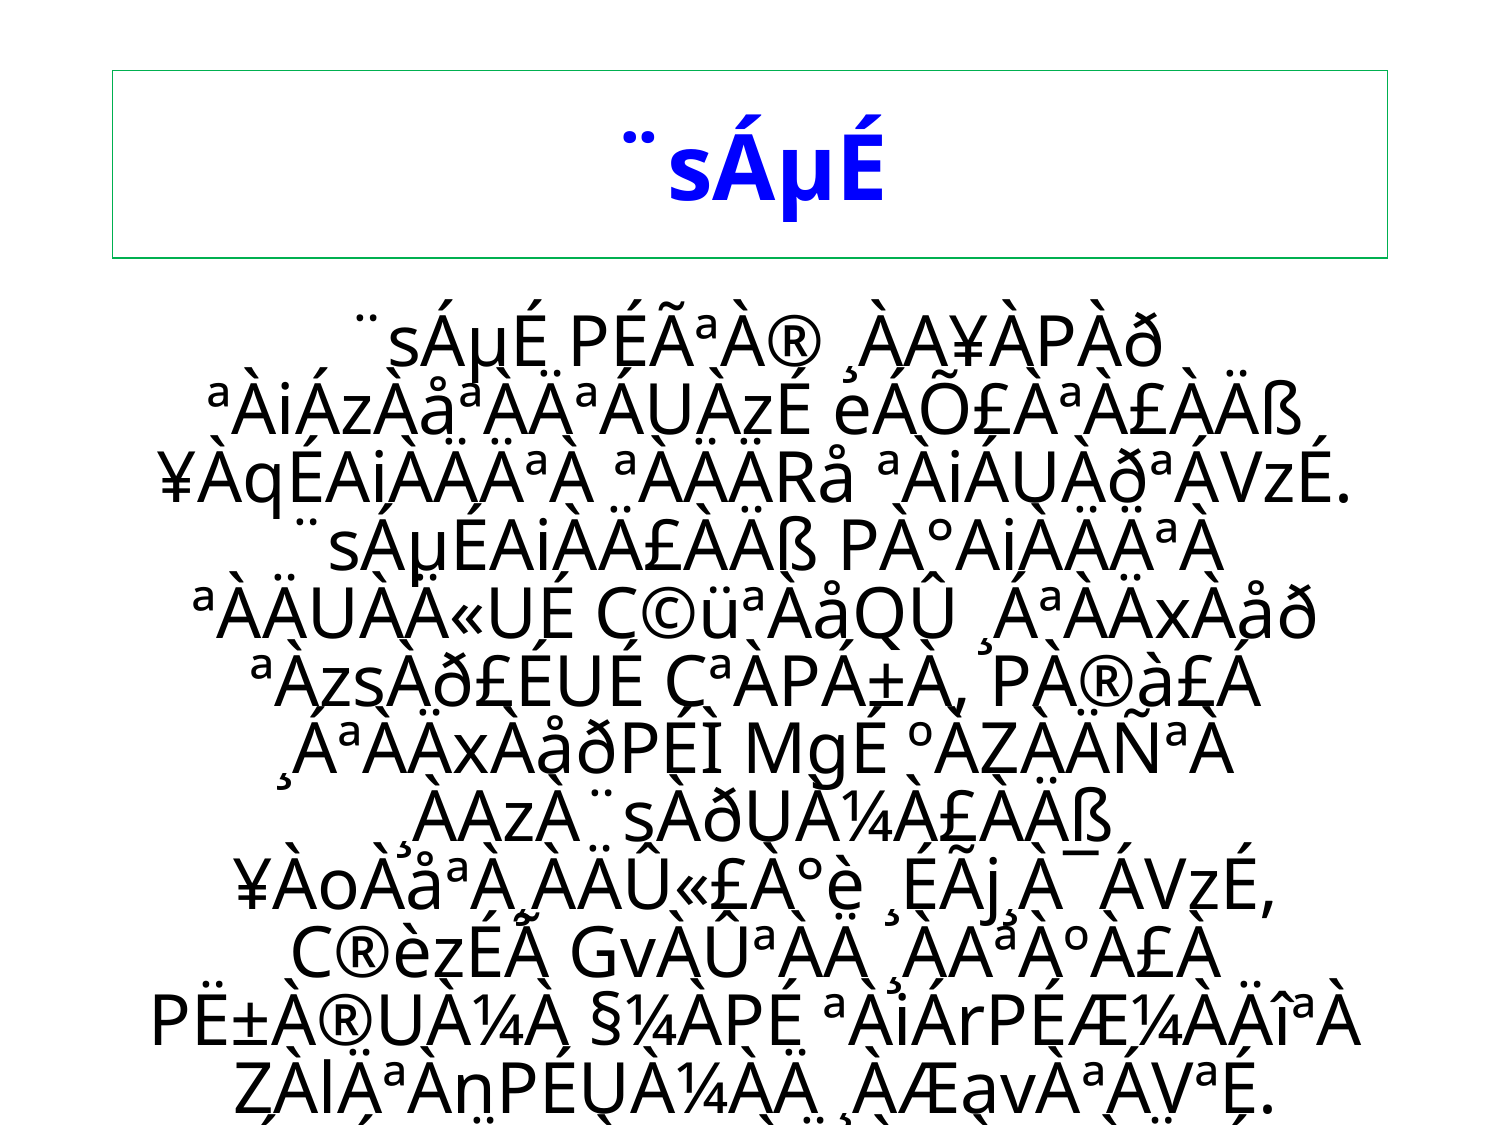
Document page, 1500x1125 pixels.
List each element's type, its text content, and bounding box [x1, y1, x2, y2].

text_box ¨sÁµÉ PÉÃªÀ® ¸ÀA¥ÀPÀð ªÀiÁzÀåªÀÄªÁUÀzÉ eÁÕ£ÀªÀ£ÀÄß ¥ÀqÉAiÀÄÄªÀ ªÀÄÄRå ªÀiÁUÀðªÁVzÉ. ¨sÁµÉAiÀÄ£ÀÄß PÀ°AiÀÄÄªÀ ªÀÄUÀÄ«UÉ C©üªÀåQÛ ¸ÁªÀÄxÀåð ªÀzsÀð£ÉUÉ CªÀPÁ±À, PÀ®à£Á ¸ÁªÀÄxÀåðPÉÌ MgÉ ºÀZÀÄÑªÀ ¸ÀAzÀ¨sÀðUÀ¼À£ÀÄß ¥ÀoÀåªÀ¸ÀÄÛ«£À°è ¸ÉÃj¸À¯ÁVzÉ, C®èzÉÃ GvÀÛªÀÄ ¸ÀAªÀºÀ£À PË±À®UÀ¼À §¼ÀPÉ ªÀiÁrPÉÆ¼ÀÄîªÀ ZÀlÄªÀnPÉUÀ¼ÀÄ ¸ÀÆavÀªÁVªÉ. vÁ¼Éä¬ÄAzÀ D°¸ÀÄªÀ, ¸ÀàµÀÖªÁV ªÀåPÀÛ¥Àr¸ÀÄªÀ, ¸À¤ßªÉÃ±ÀUÀ¼À£ÀÄß CxÀðªÀiÁrPÉÆ¼ÀÄîªÀ ZÀlÄªÀnPÉUÀ¼À£ÀÄß C¼ÀªÀr¸À¯ÁVzÉ. [117, 304, 1395, 949]
title ¨sÁµÉ [112, 70, 1388, 258]
